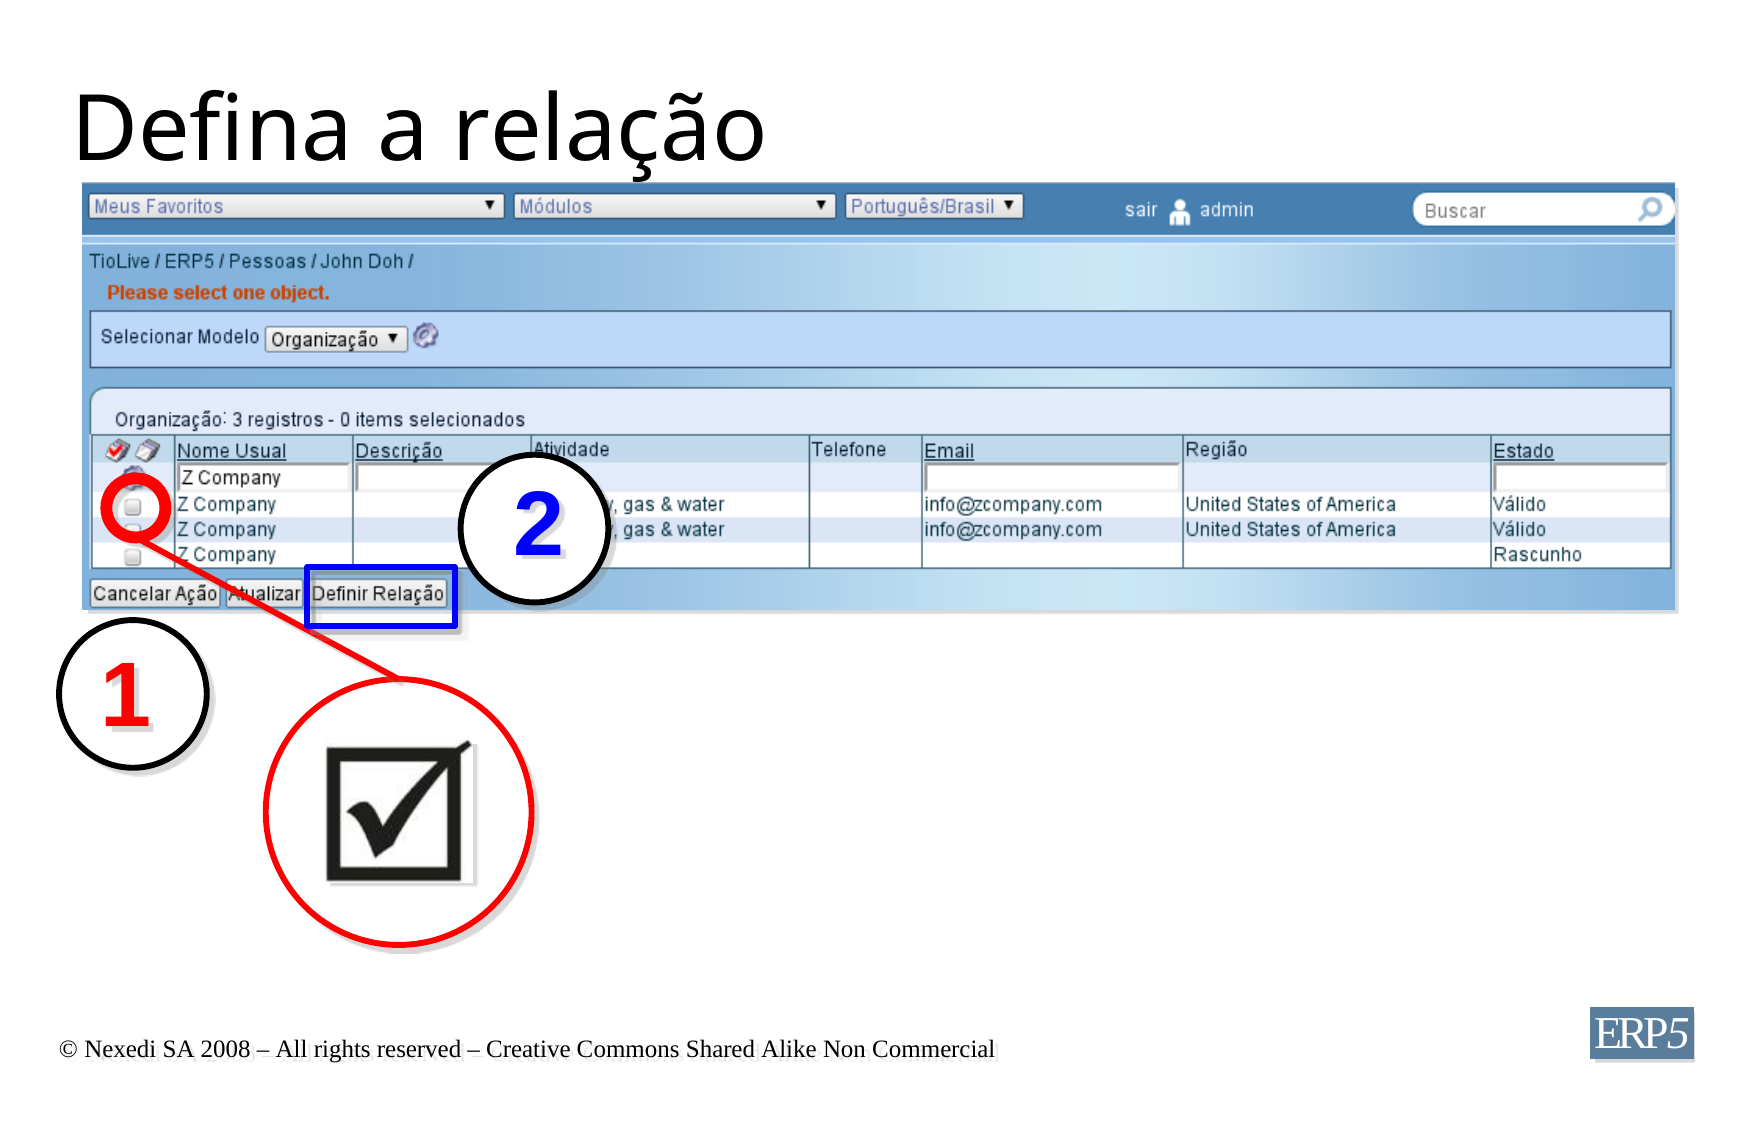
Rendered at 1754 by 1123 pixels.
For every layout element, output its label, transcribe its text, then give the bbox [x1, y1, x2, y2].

picture [82, 187, 1675, 610]
text_box [460, 454, 592, 603]
text_box [59, 620, 187, 768]
picture [324, 738, 473, 883]
text_box [265, 679, 532, 945]
picture [322, 581, 452, 610]
picture [119, 490, 159, 531]
text_box 1 [100, 643, 249, 747]
text_box 2 [513, 472, 662, 576]
title Defina a relação [71, 63, 1707, 187]
